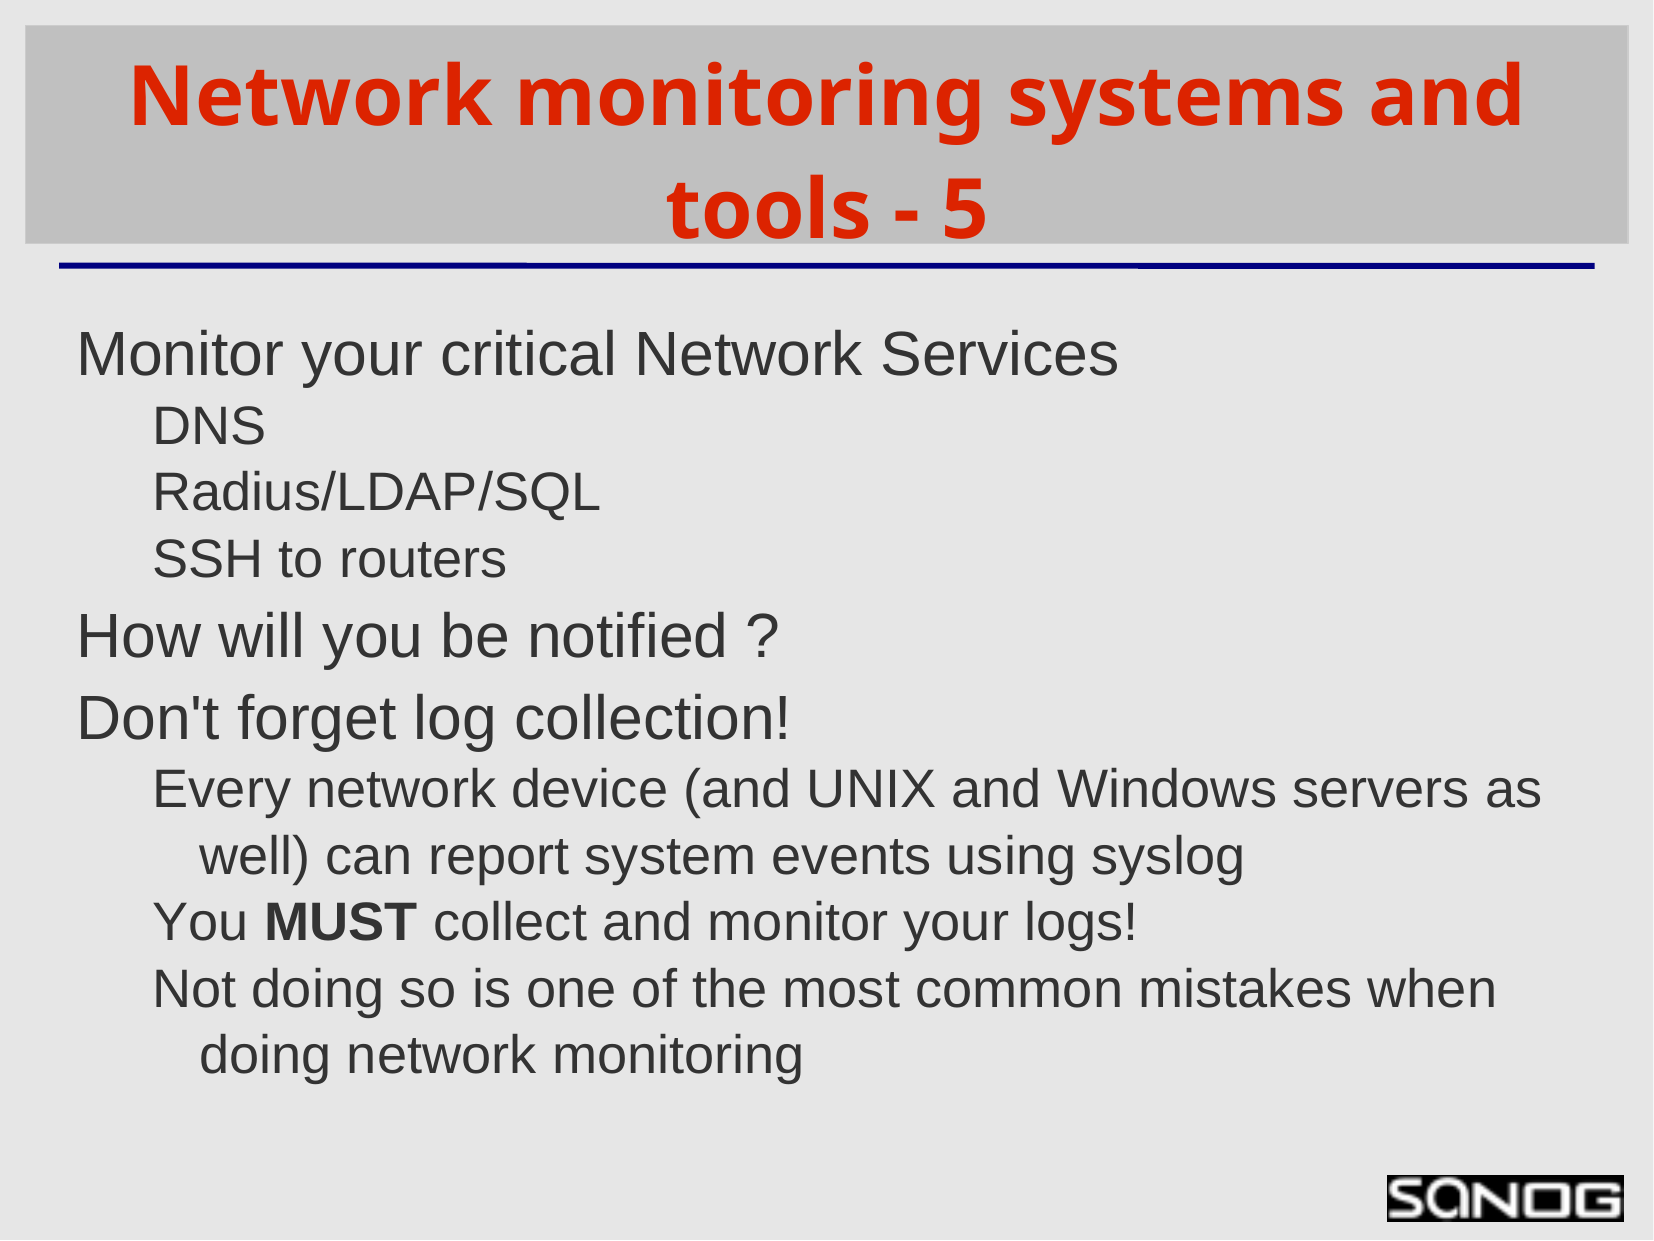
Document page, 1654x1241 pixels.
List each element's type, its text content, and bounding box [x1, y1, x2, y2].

title Network monitoring systems and tools - 5 [121, 46, 1534, 254]
picture [1387, 1175, 1624, 1222]
list Monitor your critical Network Services DNS Radius/LDAP/SQL SSH to routers How will you be notified ? Don't forget log collection! Every network device (and UNIX and Windows servers as well) can report system events using syslog You MUST collect and monitor your logs! Not doing so is one of the most common mistakes when doing network monitoring [59, 322, 1595, 1132]
